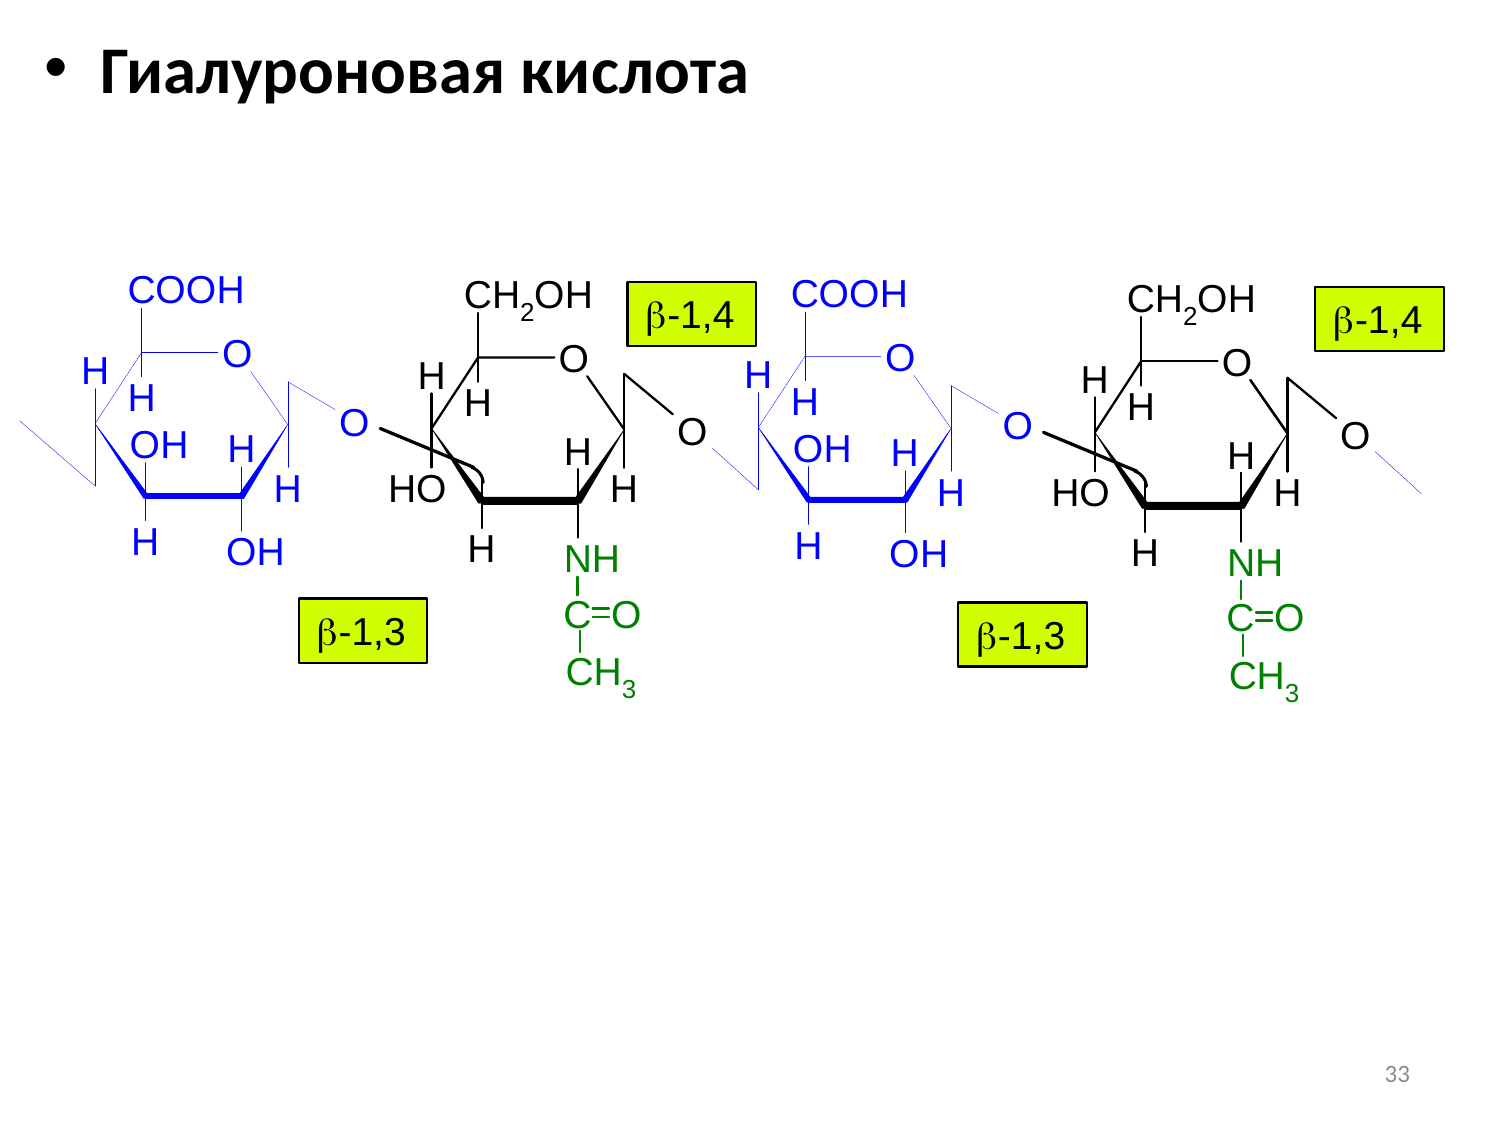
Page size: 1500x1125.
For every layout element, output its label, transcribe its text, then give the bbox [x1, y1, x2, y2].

chart [0, 267, 1453, 716]
slide_number <номер> [1074, 1042, 1425, 1103]
list Гиалуроновая кислота [29, 19, 1080, 267]
